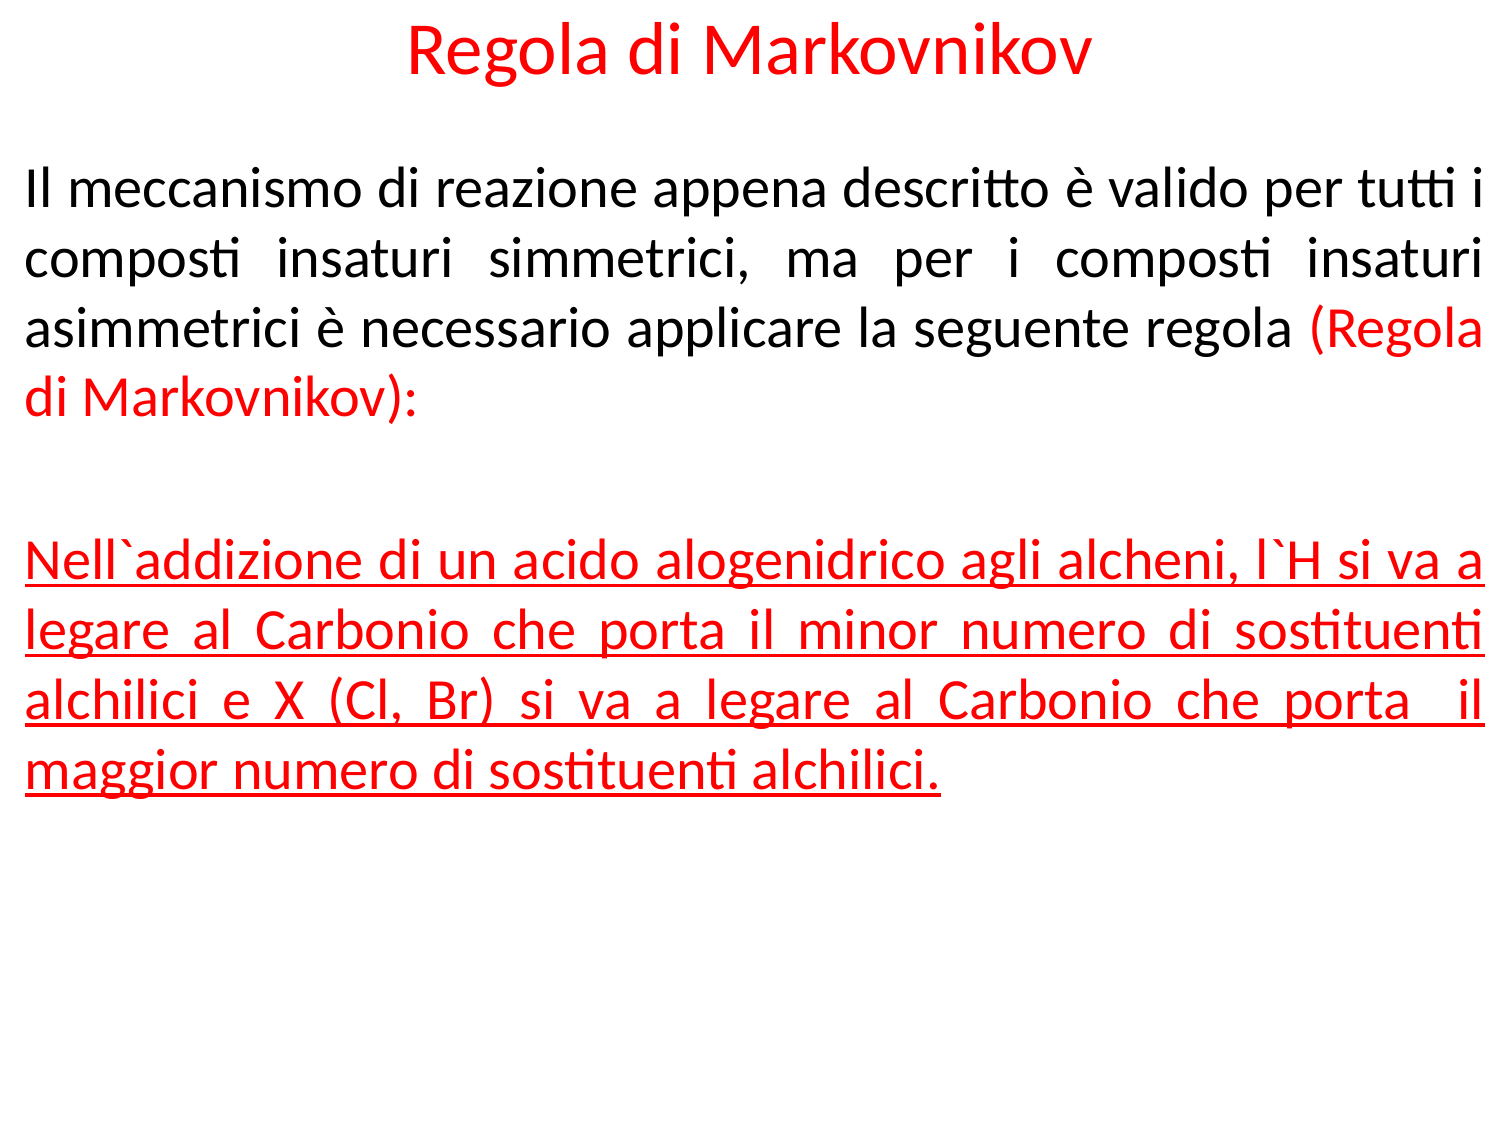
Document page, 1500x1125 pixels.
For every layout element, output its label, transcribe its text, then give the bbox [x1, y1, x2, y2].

list Il meccanismo di reazione appena descritto è valido per tutti i composti insaturi simmetrici, ma per i composti insaturi asimmetrici è necessario applicare la seguente regola (Regola di Markovnikov): Nell`addizione di un acido alogenidrico agli alcheni, l`H si va a legare al Carbonio che porta il minor numero di sostituenti alchilici e X (Cl, Br) si va a legare al Carbonio che porta il maggior numero di sostituenti alchilici. [10, 141, 1500, 884]
title Regola di Markovnikov [75, 0, 1425, 139]
